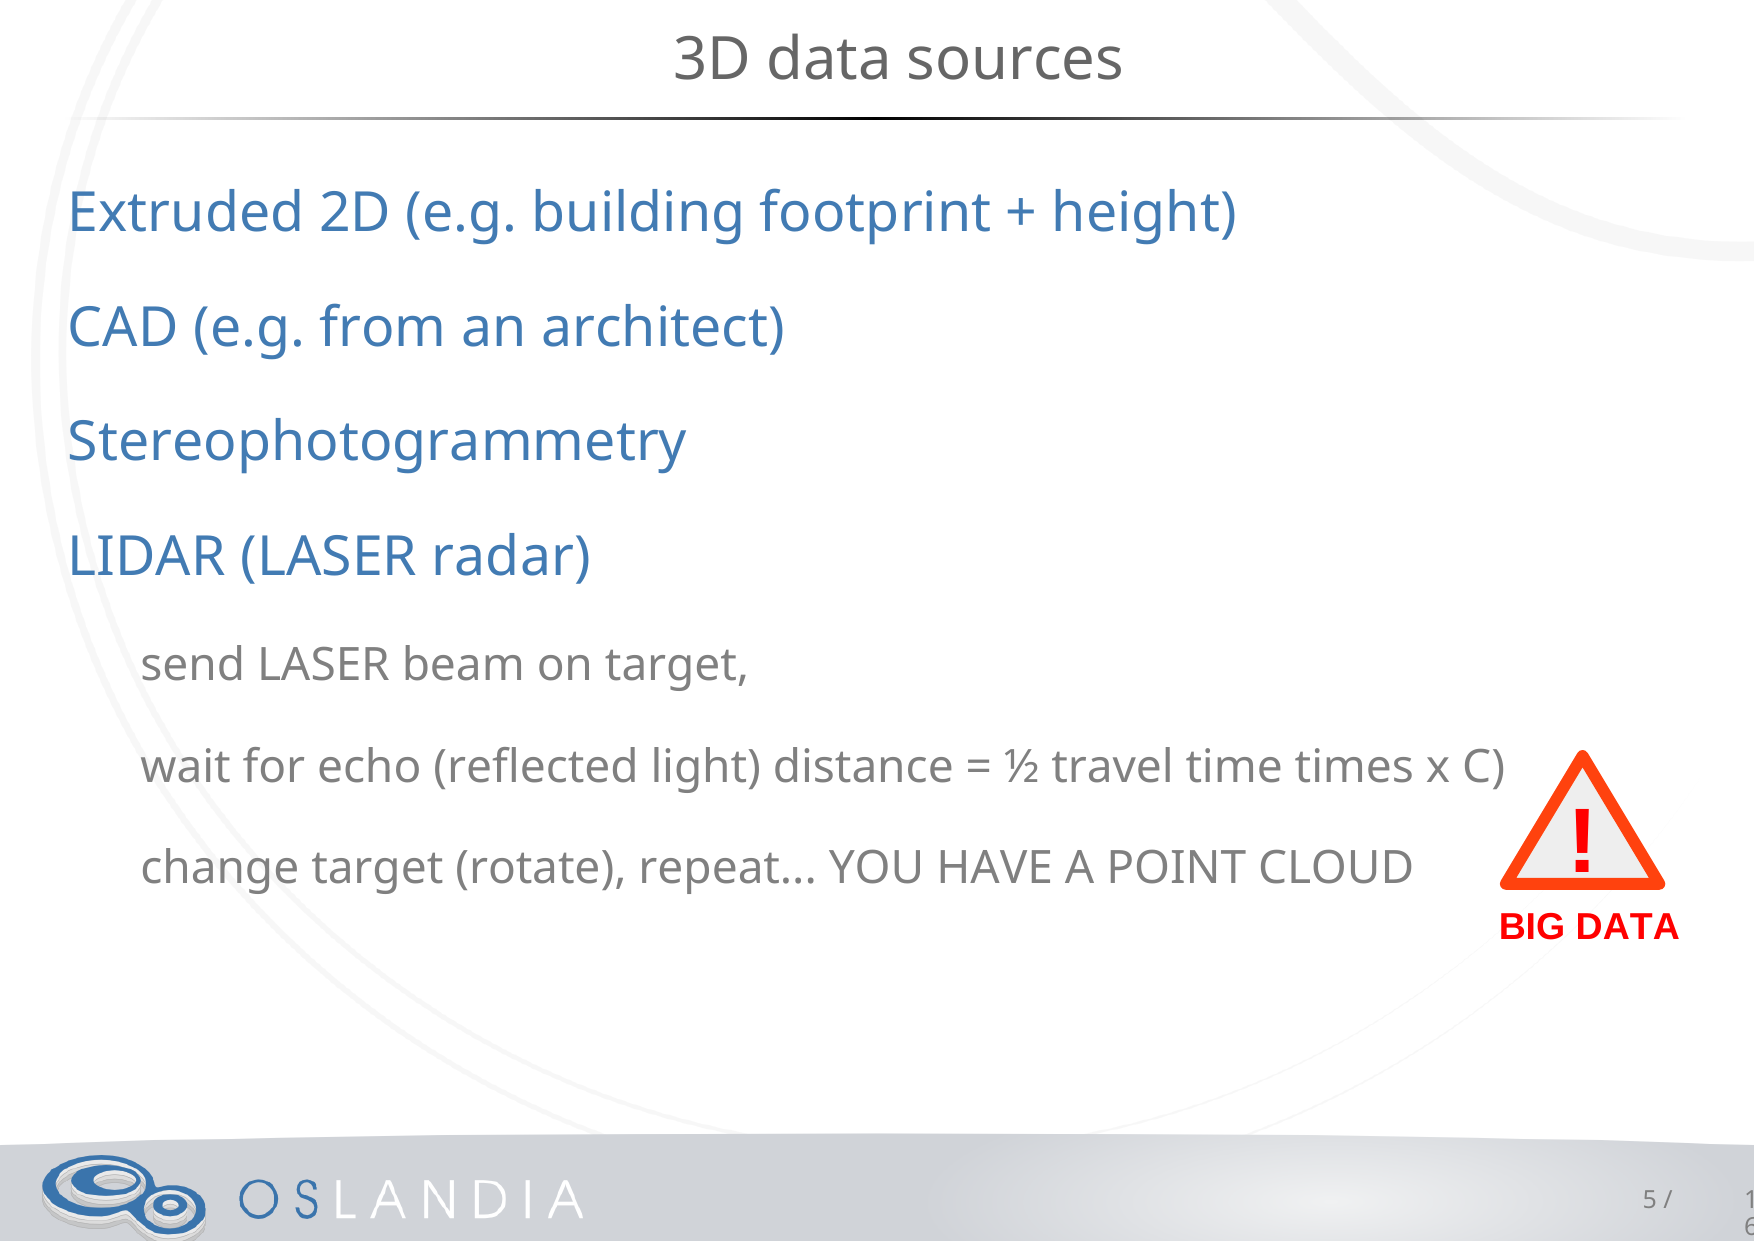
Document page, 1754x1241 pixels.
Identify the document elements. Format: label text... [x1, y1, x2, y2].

title 3D data sources [31, 14, 1754, 98]
picture [0, 0, 1754, 1241]
text_box ! [1505, 755, 1660, 884]
picture [1748, 1226, 1754, 1233]
text_box BIG DATA [1484, 897, 1689, 955]
list Extruded 2D (e.g. building footprint + height) CAD (e.g. from an architect) Stereophotogrammetry LIDAR (LASER radar) send LASER beam on target, wait for echo (reflected light) distance = ½ travel time times x C) change target (rotate), repeat... YOU HAVE A POINT CLOUD [37, 172, 1710, 1090]
